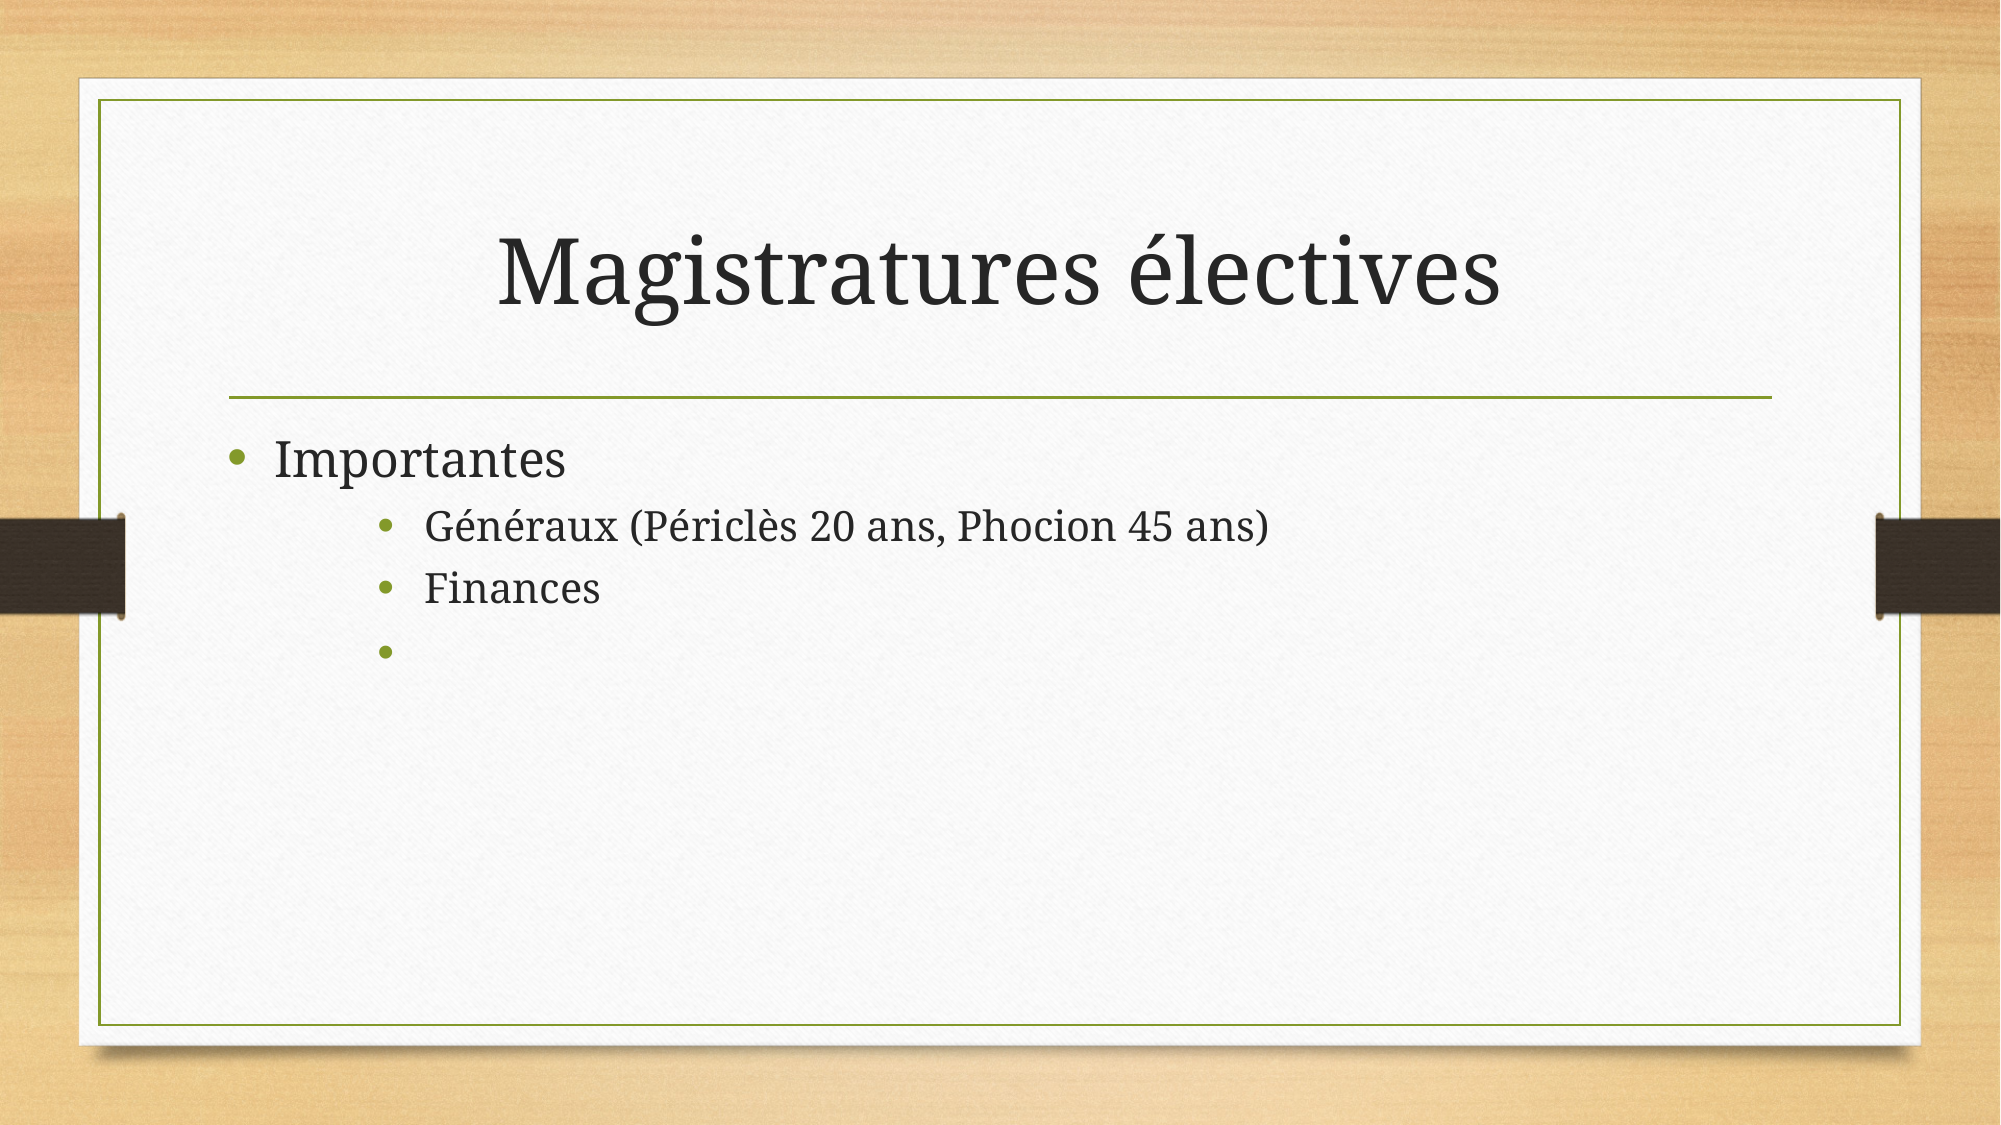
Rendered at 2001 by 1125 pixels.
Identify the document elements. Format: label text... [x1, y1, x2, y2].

list Importantes Généraux (Périclès 20 ans, Phocion 45 ans) Finances [212, 419, 1788, 964]
title Magistratures électives [212, 161, 1788, 376]
